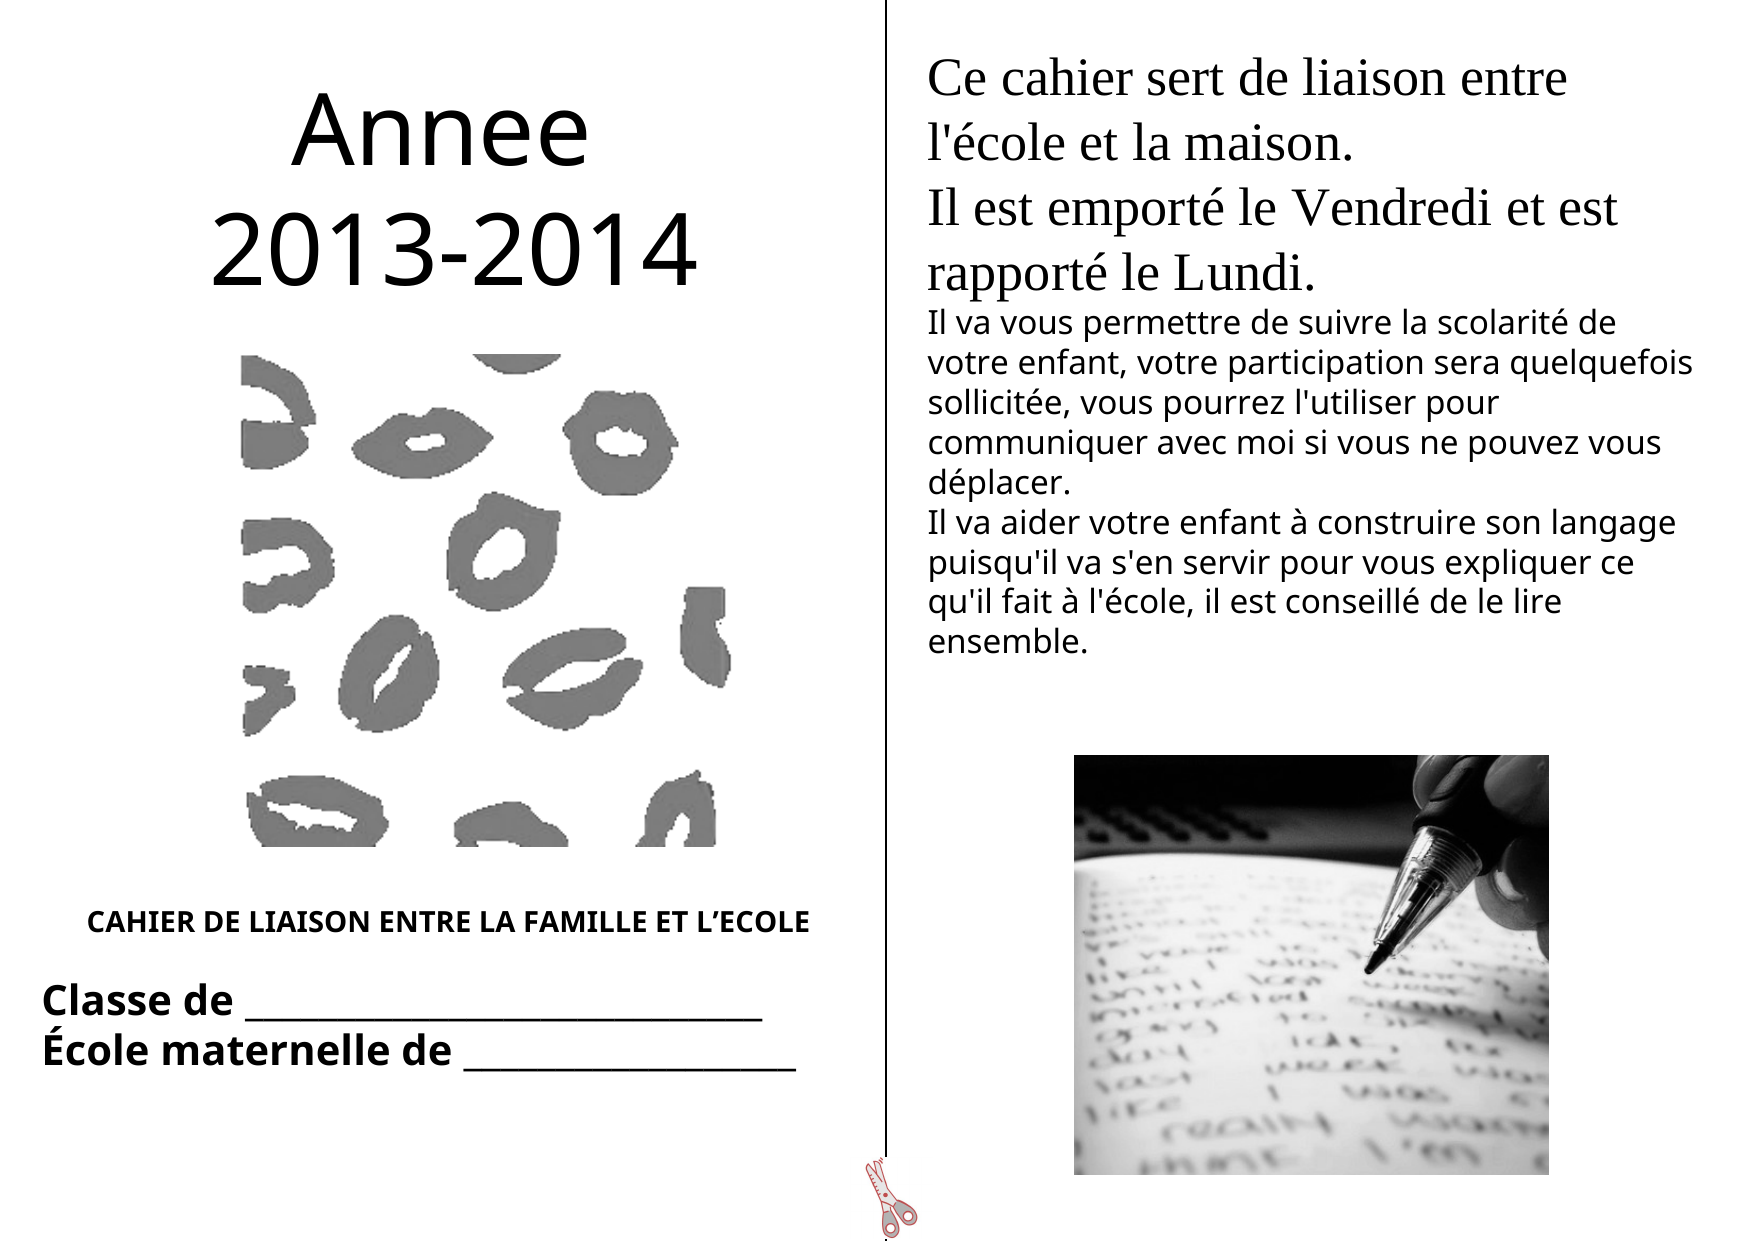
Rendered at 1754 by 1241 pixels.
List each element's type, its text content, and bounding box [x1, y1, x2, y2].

text_box Annee 2013-2014 [47, 59, 863, 390]
text_box Ce cahier sert de liaison entre l'école et la maison. Il est emporté le Vendredi et est rapporté le Lundi. Il va vous permettre de suivre la scolarité de votre enfant, votre participation sera quelquefois sollicitée, vous pourrez l'utiliser pour communiquer avec moi si vous ne pouvez vous déplacer. Il va aider votre enfant à construire son langage puisqu'il va s'en servir pour vous expliquer ce qu'il fait à l'école, il est conseillé de le lire ensemble. [921, 35, 1713, 1093]
picture [1074, 755, 1549, 1175]
picture [850, 1157, 933, 1239]
picture [236, 354, 733, 847]
text_box CAHIER DE LIAISON ENTRE LA FAMILLE ET L’ECOLE Classe de ____________________________ École maternelle de __________________ [35, 897, 863, 1193]
